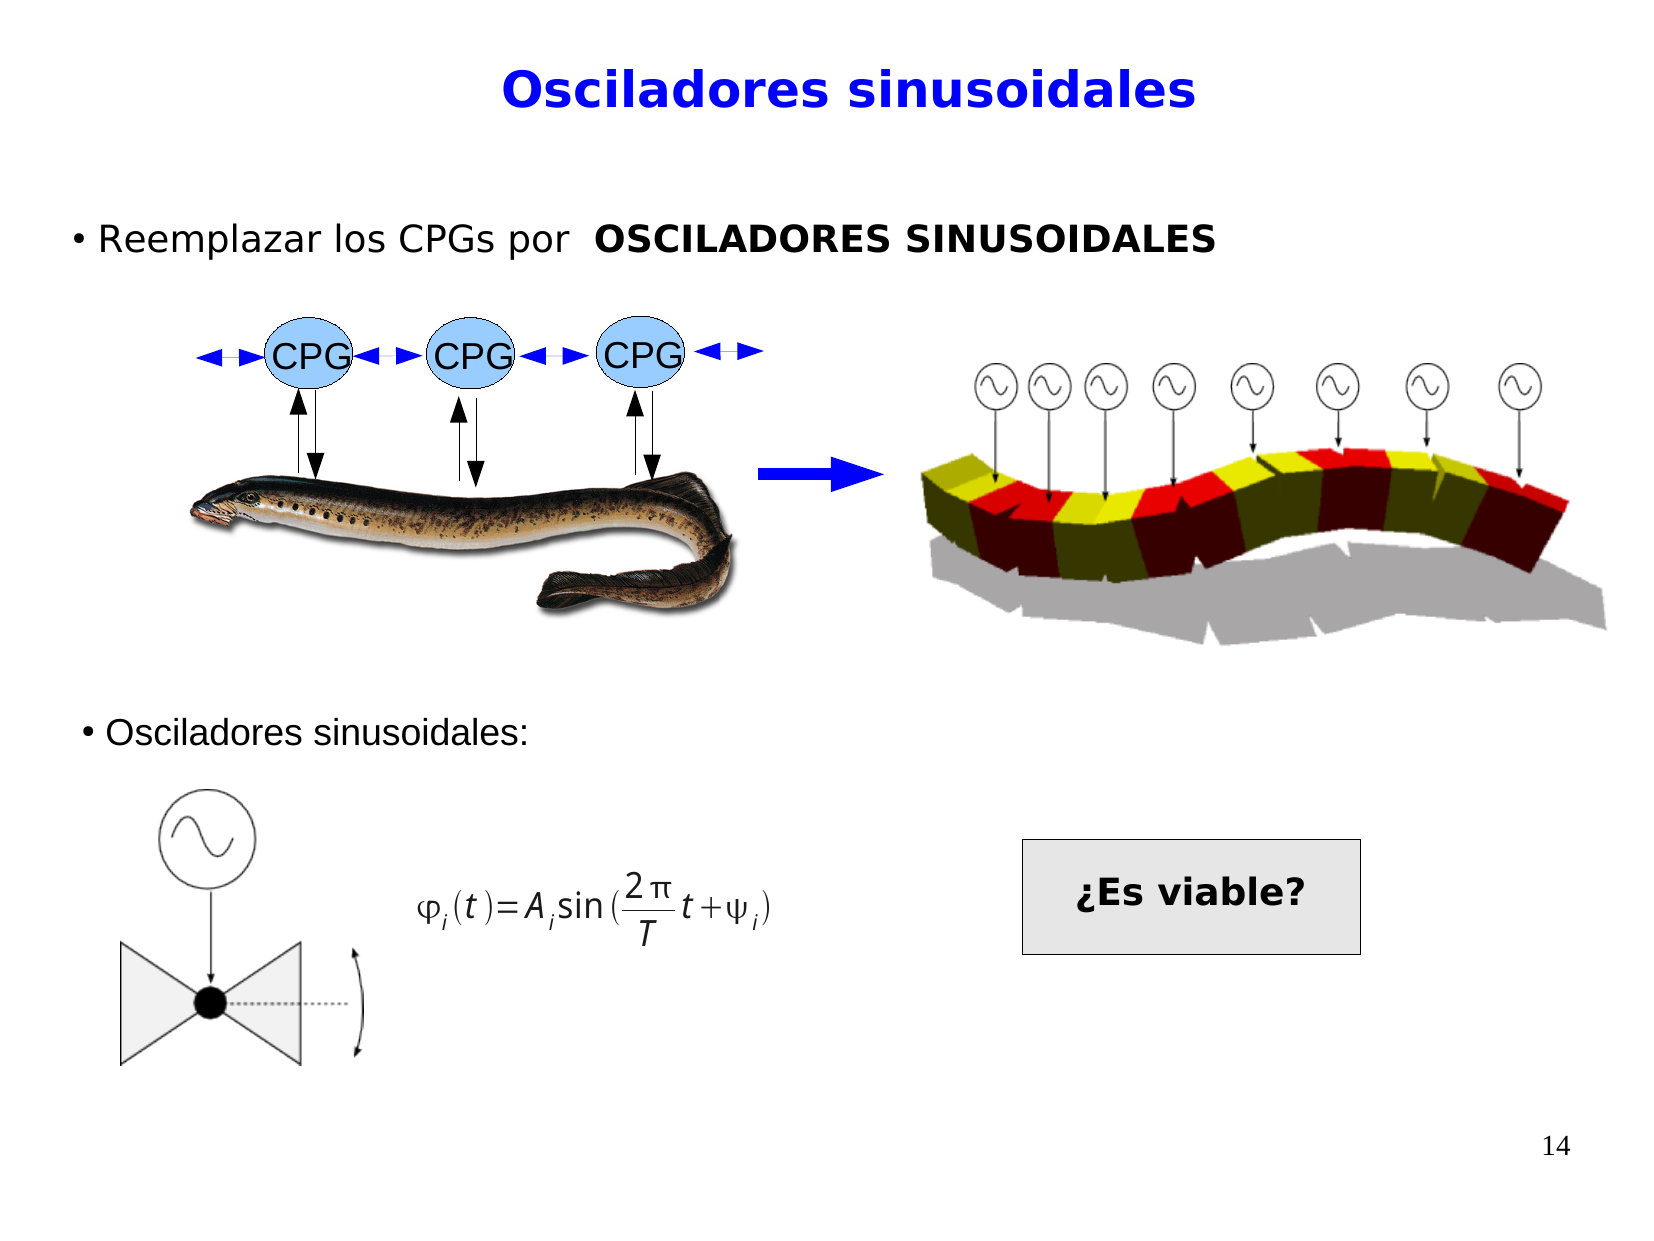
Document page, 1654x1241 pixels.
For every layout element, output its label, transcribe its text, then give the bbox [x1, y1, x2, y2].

text_box ¿Es viable? [1059, 863, 1350, 961]
text_box Osciladores sinusoidales [486, 53, 1213, 127]
text_box [439, 317, 502, 328]
text_box CPG [256, 328, 368, 386]
text_box [1022, 839, 1361, 955]
text_box Osciladores sinusoidales: [66, 704, 545, 762]
text_box [621, 384, 660, 388]
chart [408, 864, 779, 955]
text_box [277, 317, 340, 328]
text_box CPG [418, 328, 530, 386]
text_box Reemplazar los CPGs por OSCILADORES SINUSOIDALES [57, 210, 1252, 269]
picture [120, 789, 364, 1066]
picture [148, 420, 777, 669]
text_box [609, 316, 671, 326]
text_box CPG [588, 326, 700, 384]
picture [895, 363, 1629, 666]
